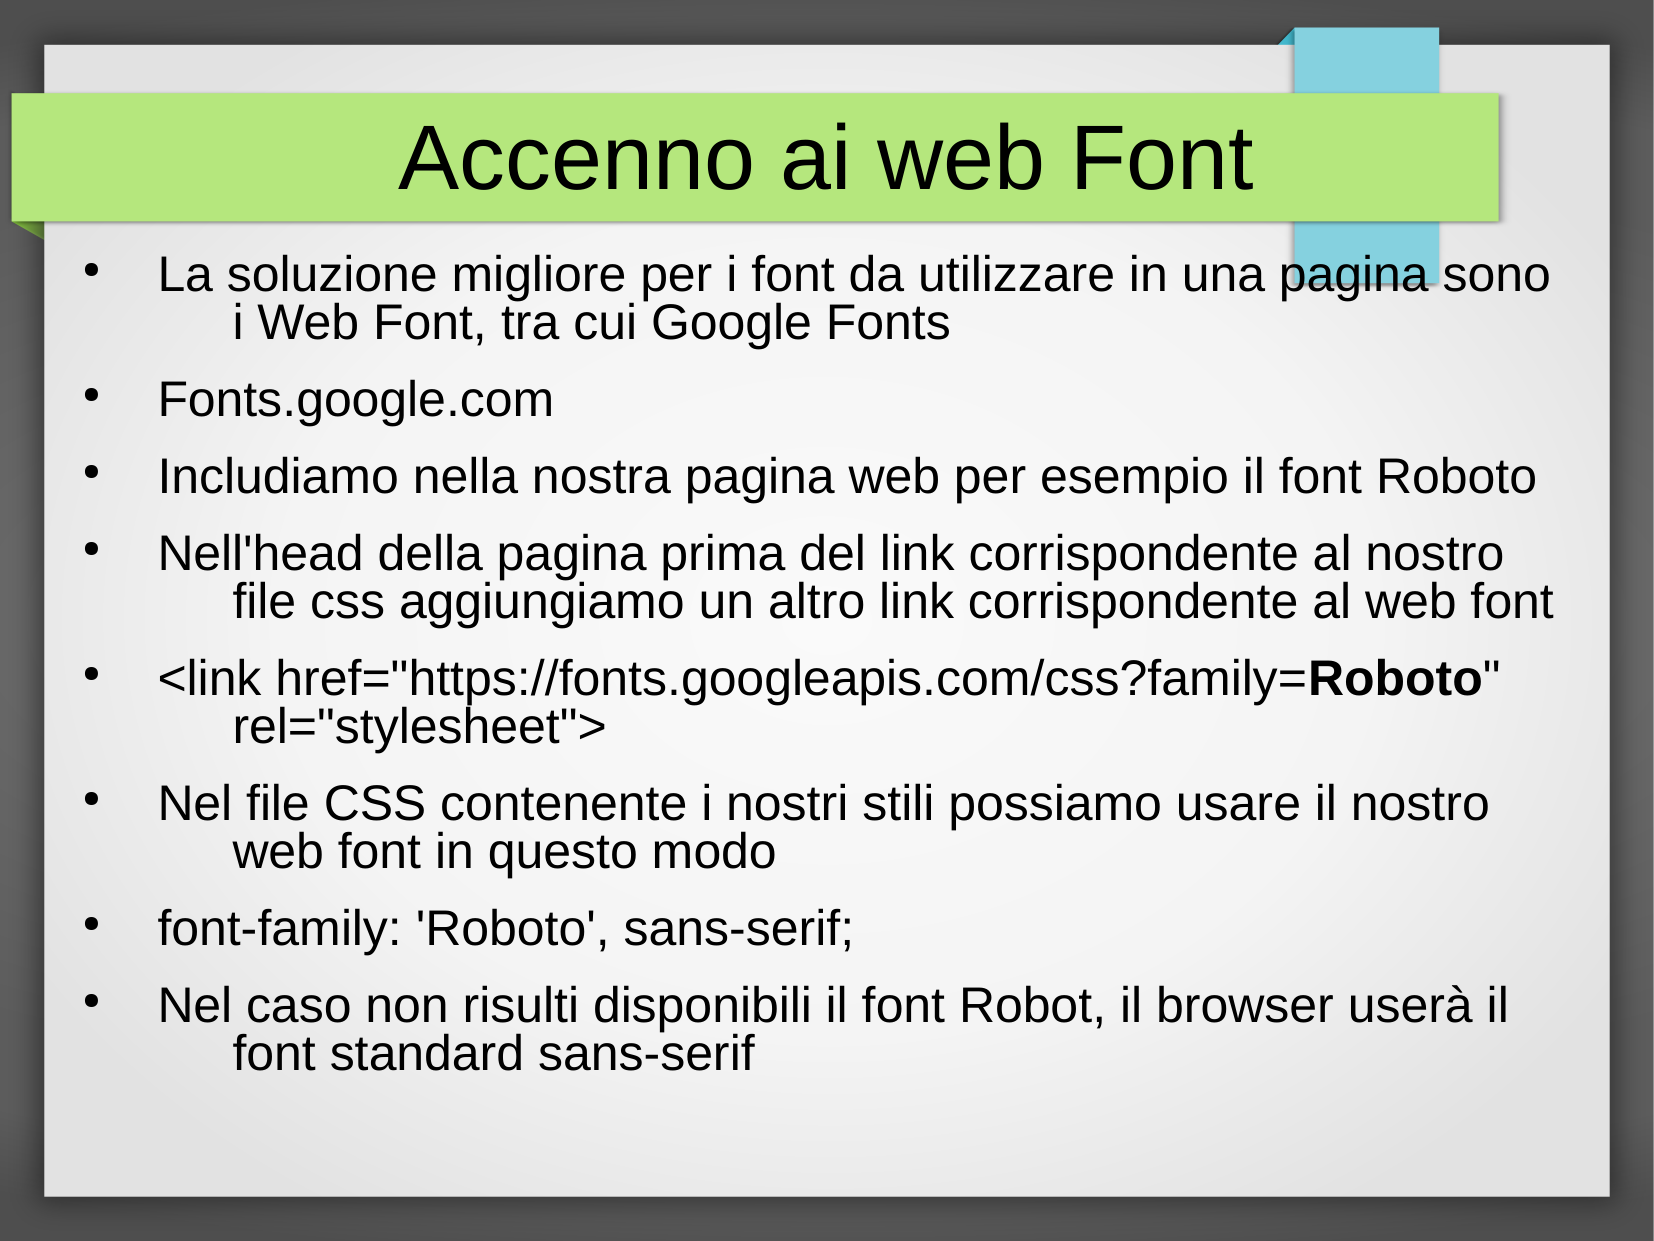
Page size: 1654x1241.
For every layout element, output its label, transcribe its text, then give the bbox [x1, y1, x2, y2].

picture [0, 0, 1654, 1241]
title Accenno ai web Font [82, 49, 1571, 252]
list La soluzione migliore per i font da utilizzare in una pagina sono i Web Font, tra cui Google Fonts Fonts.google.com Includiamo nella nostra pagina web per esempio il font Roboto Nell'head della pagina prima del link corrispondente al nostro file css aggiungiamo un altro link corrispondente al web font <link href="https://fonts.googleapis.com/css?family=Roboto" rel="stylesheet"> Nel file CSS contenente i nostri stili possiamo usare il nostro web font in questo modo font-family: 'Roboto', sans-serif; Nel caso non risulti disponibili il font Robot, il browser userà il font standard sans-serif [82, 252, 1571, 1144]
